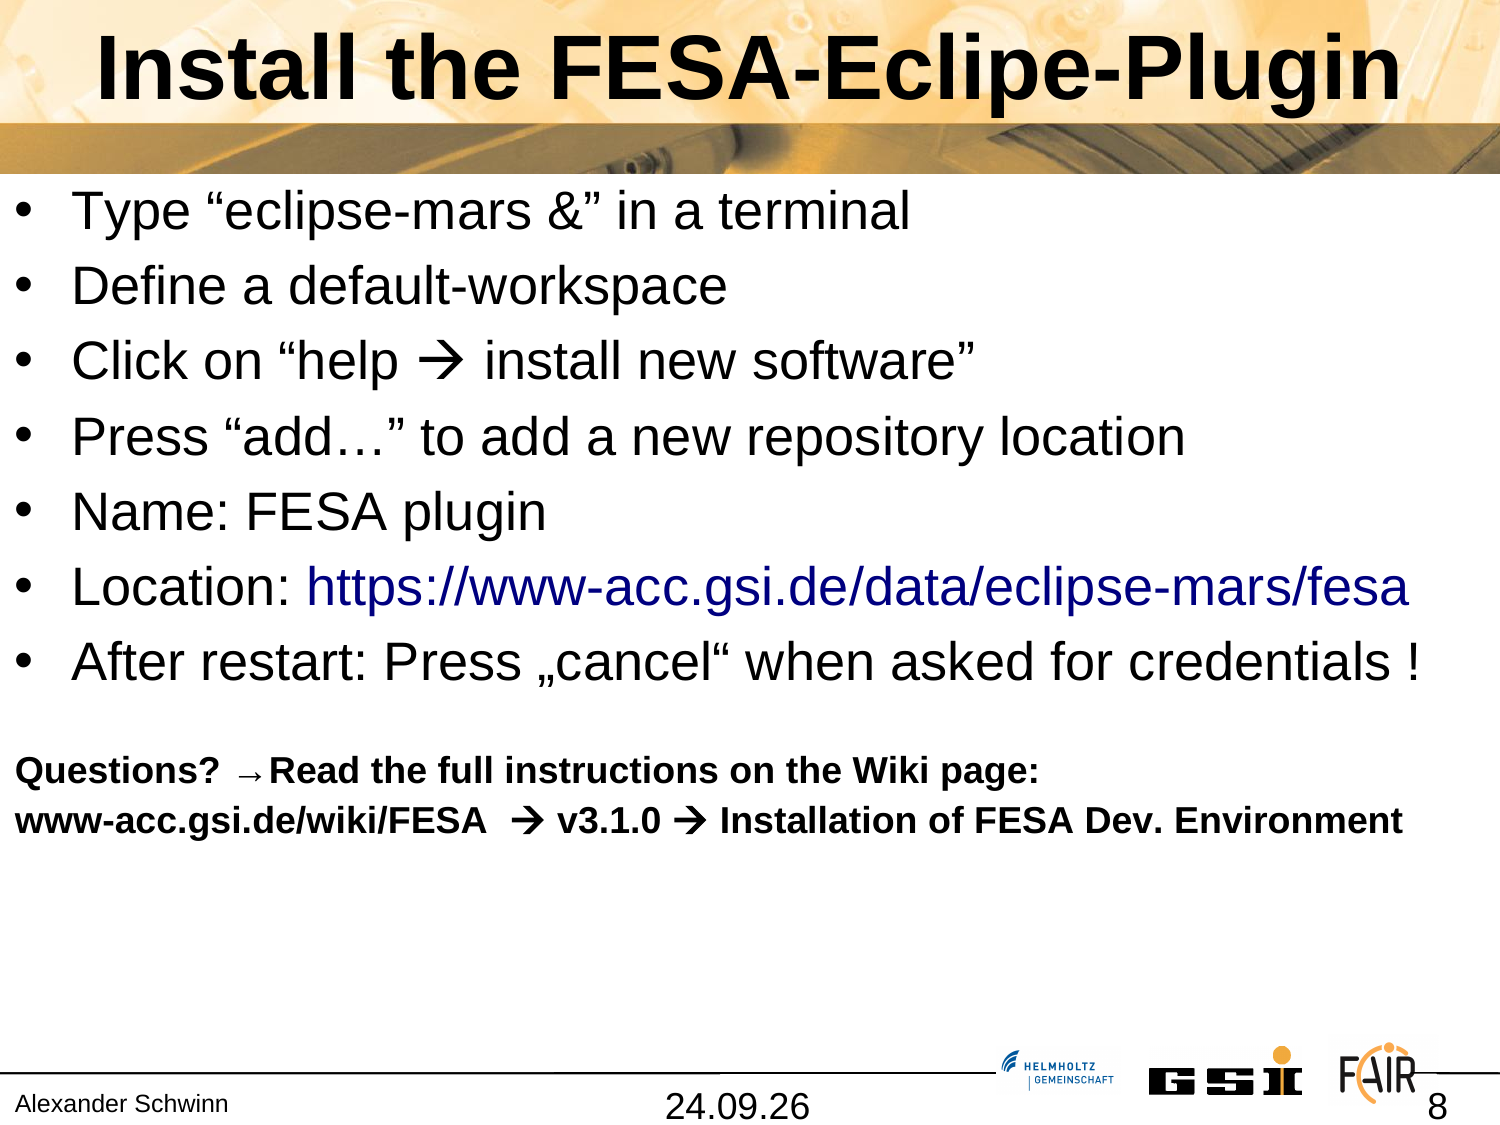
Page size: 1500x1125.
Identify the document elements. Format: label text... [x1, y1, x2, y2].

picture [0, 126, 1500, 174]
title Install the FESA-Eclipe-Plugin [0, 0, 1500, 126]
list Type “eclipse-mars &” in a terminal Define a default-workspace Click on “help  install new software” Press “add…” to add a new repository location Name: FESA plugin Location: https://www-acc.gsi.de/data/eclipse-mars/fesa After restart: Press „cancel“ when asked for credentials ! Questions? →Read the full instructions on the Wiki page: www-acc.gsi.de/wiki/FESA  v3.1.0  Installation of FESA Dev. Environment [0, 174, 1500, 1101]
picture [1328, 1101, 1434, 1106]
